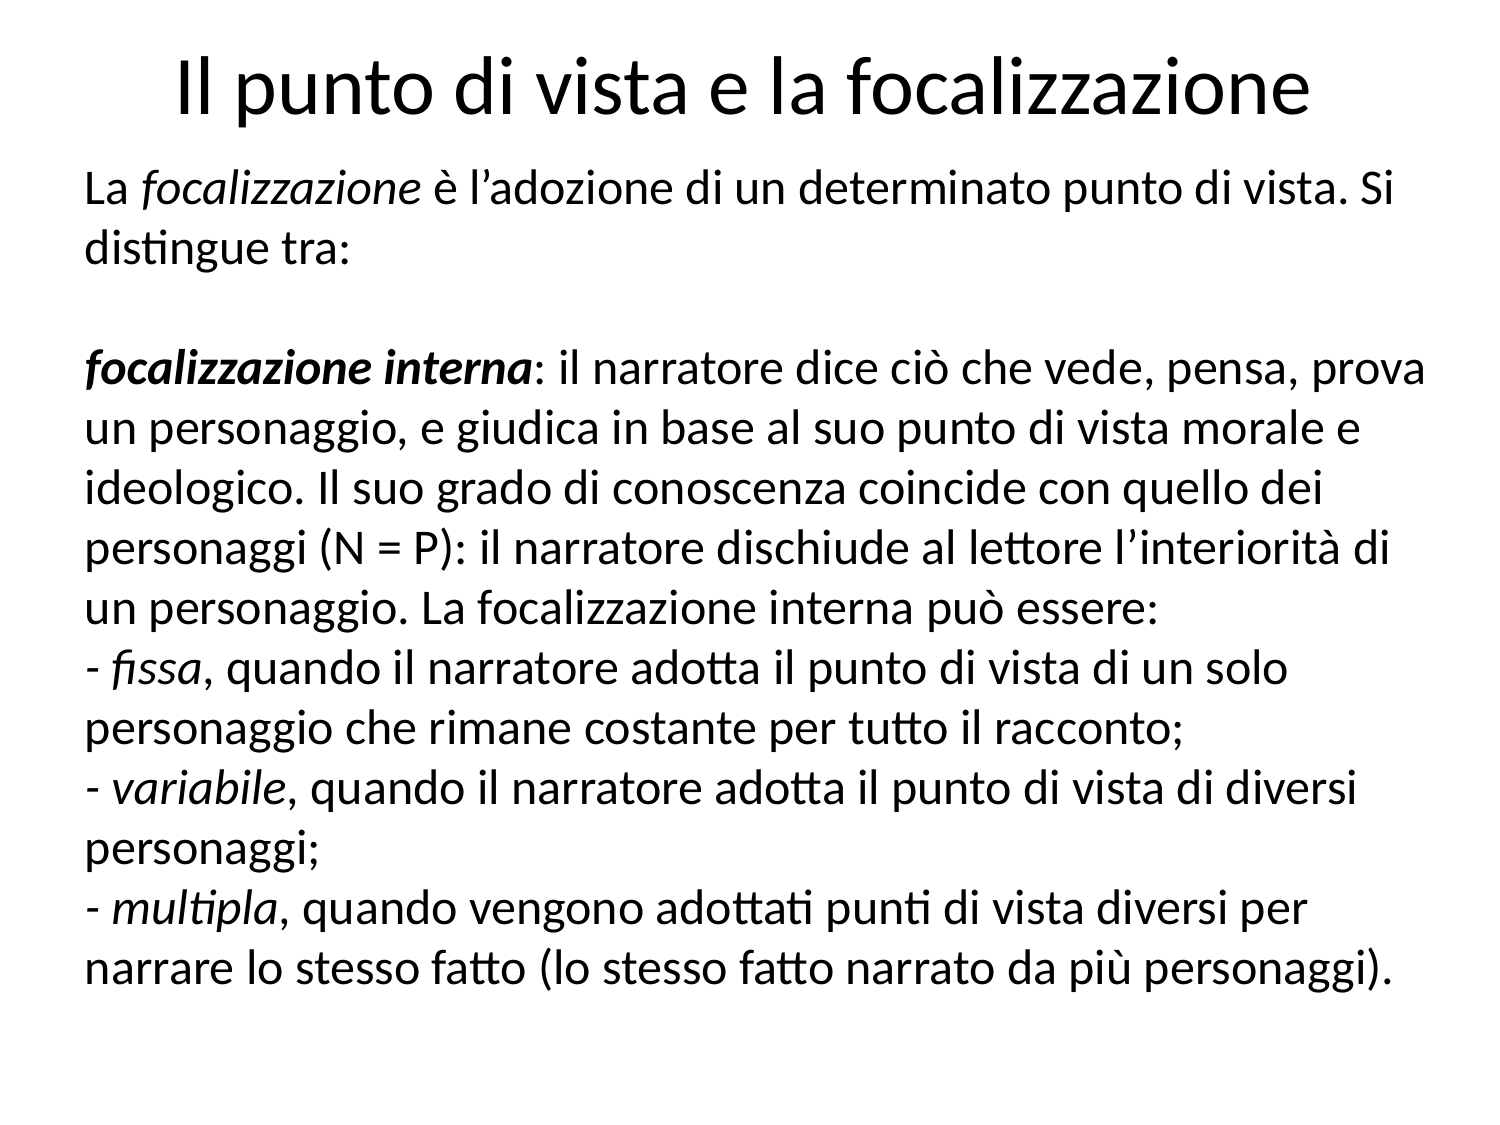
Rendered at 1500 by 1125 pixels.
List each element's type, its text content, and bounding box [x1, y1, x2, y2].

text_box La focalizzazione è l’adozione di un determinato punto di vista. Si distingue tra: focalizzazione interna: il narratore dice ciò che vede, pensa, prova un personaggio, e giudica in base al suo punto di vista morale e ideologico. Il suo grado di conoscenza coincide con quello dei personaggi (N = P): il narratore dischiude al lettore l’interiorità di un personaggio. La focalizzazione interna può essere: - fissa, quando il narratore adotta il punto di vista di un solo personaggio che rimane costante per tutto il racconto; - variabile, quando il narratore adotta il punto di vista di diversi personaggi; - multipla, quando vengono adottati punti di vista diversi per narrare lo stesso fatto (lo stesso fatto narrato da più personaggi). [70, 146, 1465, 1002]
text_box Il punto di vista e la focalizzazione [35, 23, 1454, 143]
